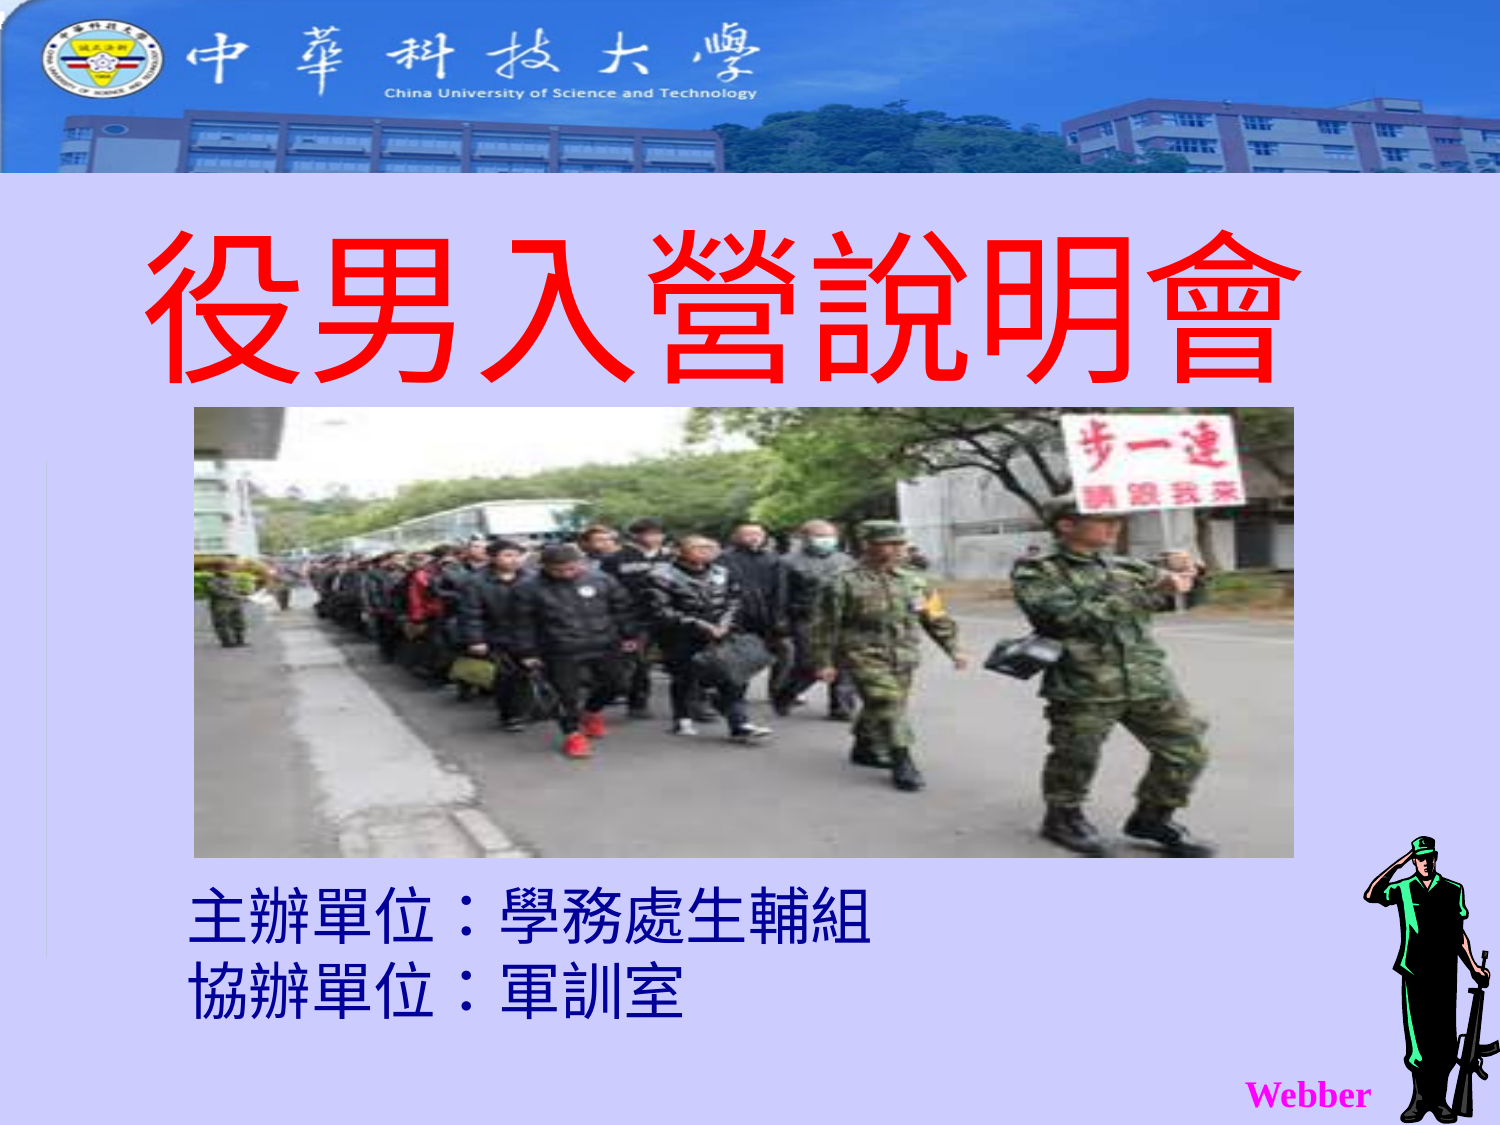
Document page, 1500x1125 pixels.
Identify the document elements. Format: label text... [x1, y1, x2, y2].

text_box 主辦單位：學務處生輔組 協辦單位：軍訓室 [171, 869, 1058, 1037]
picture [194, 407, 1294, 858]
picture [1363, 835, 1500, 1125]
text_box Webber [1229, 1062, 1407, 1123]
picture [0, 0, 1500, 173]
text_box 役男入營說明會 [125, 196, 1367, 414]
